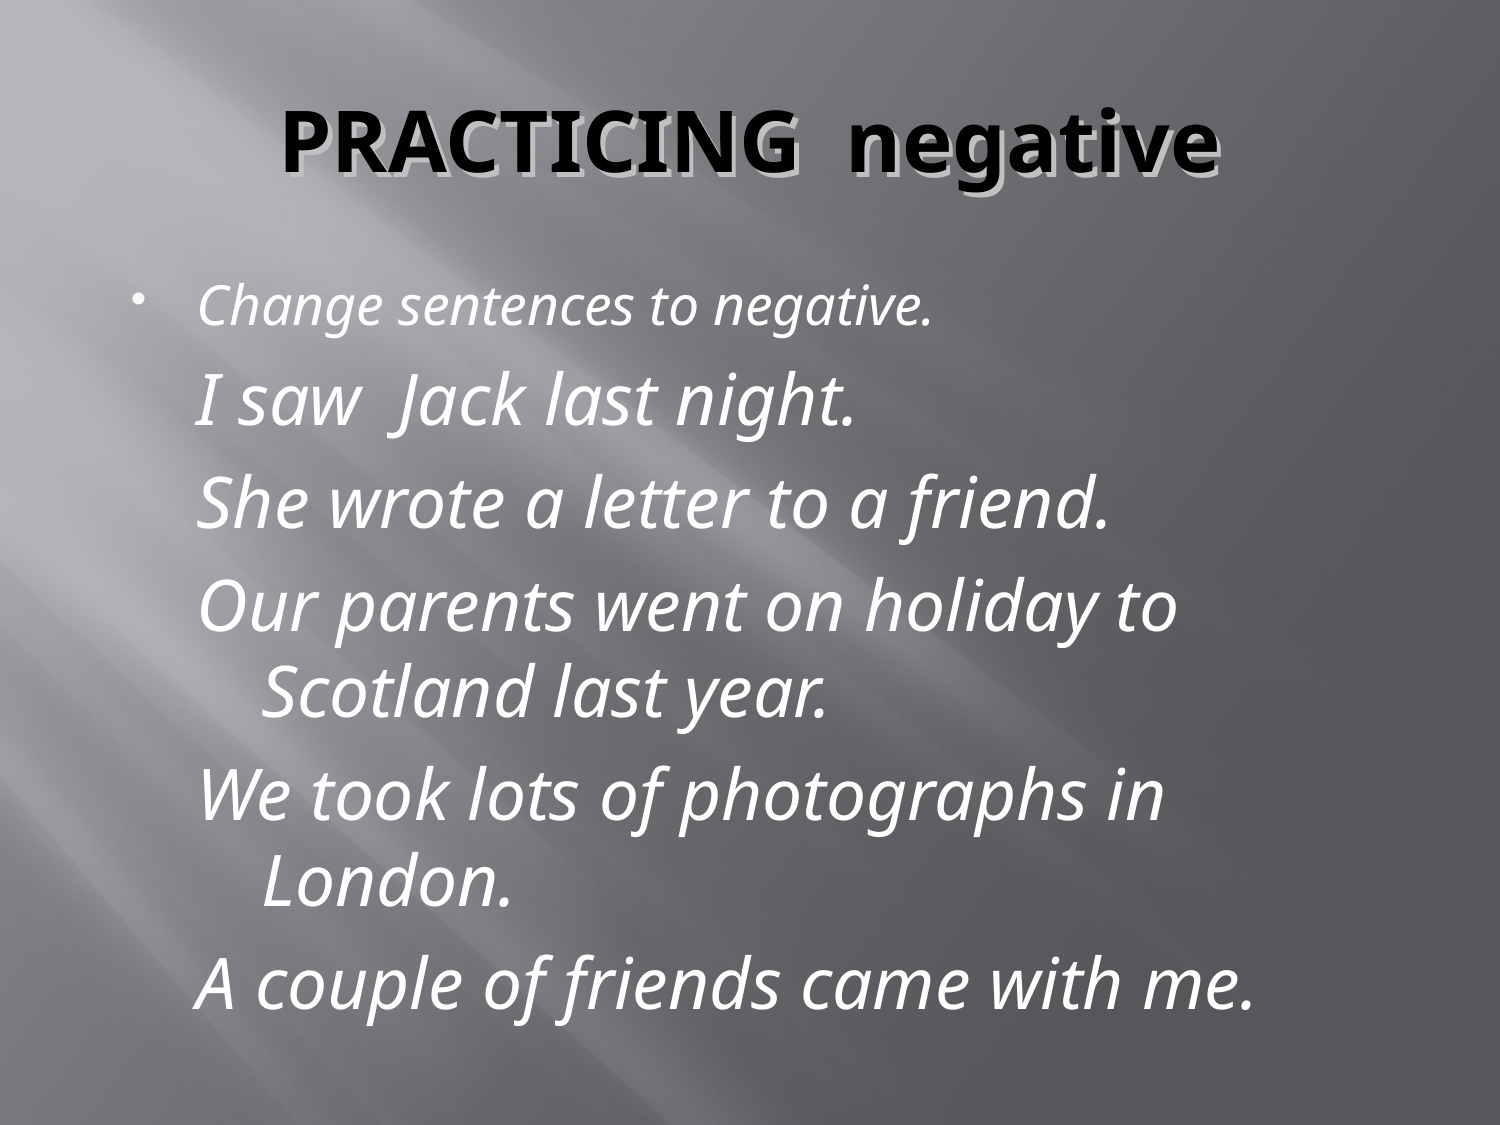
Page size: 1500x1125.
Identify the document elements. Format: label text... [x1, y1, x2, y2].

list Change sentences to negative. I saw Jack last night. She wrote a letter to a friend. Our parents went on holiday to Scotland last year. We took lots of photographs in London. A couple of friends came with me. [75, 262, 1426, 1036]
title PRACTICING negative [75, 45, 1426, 233]
